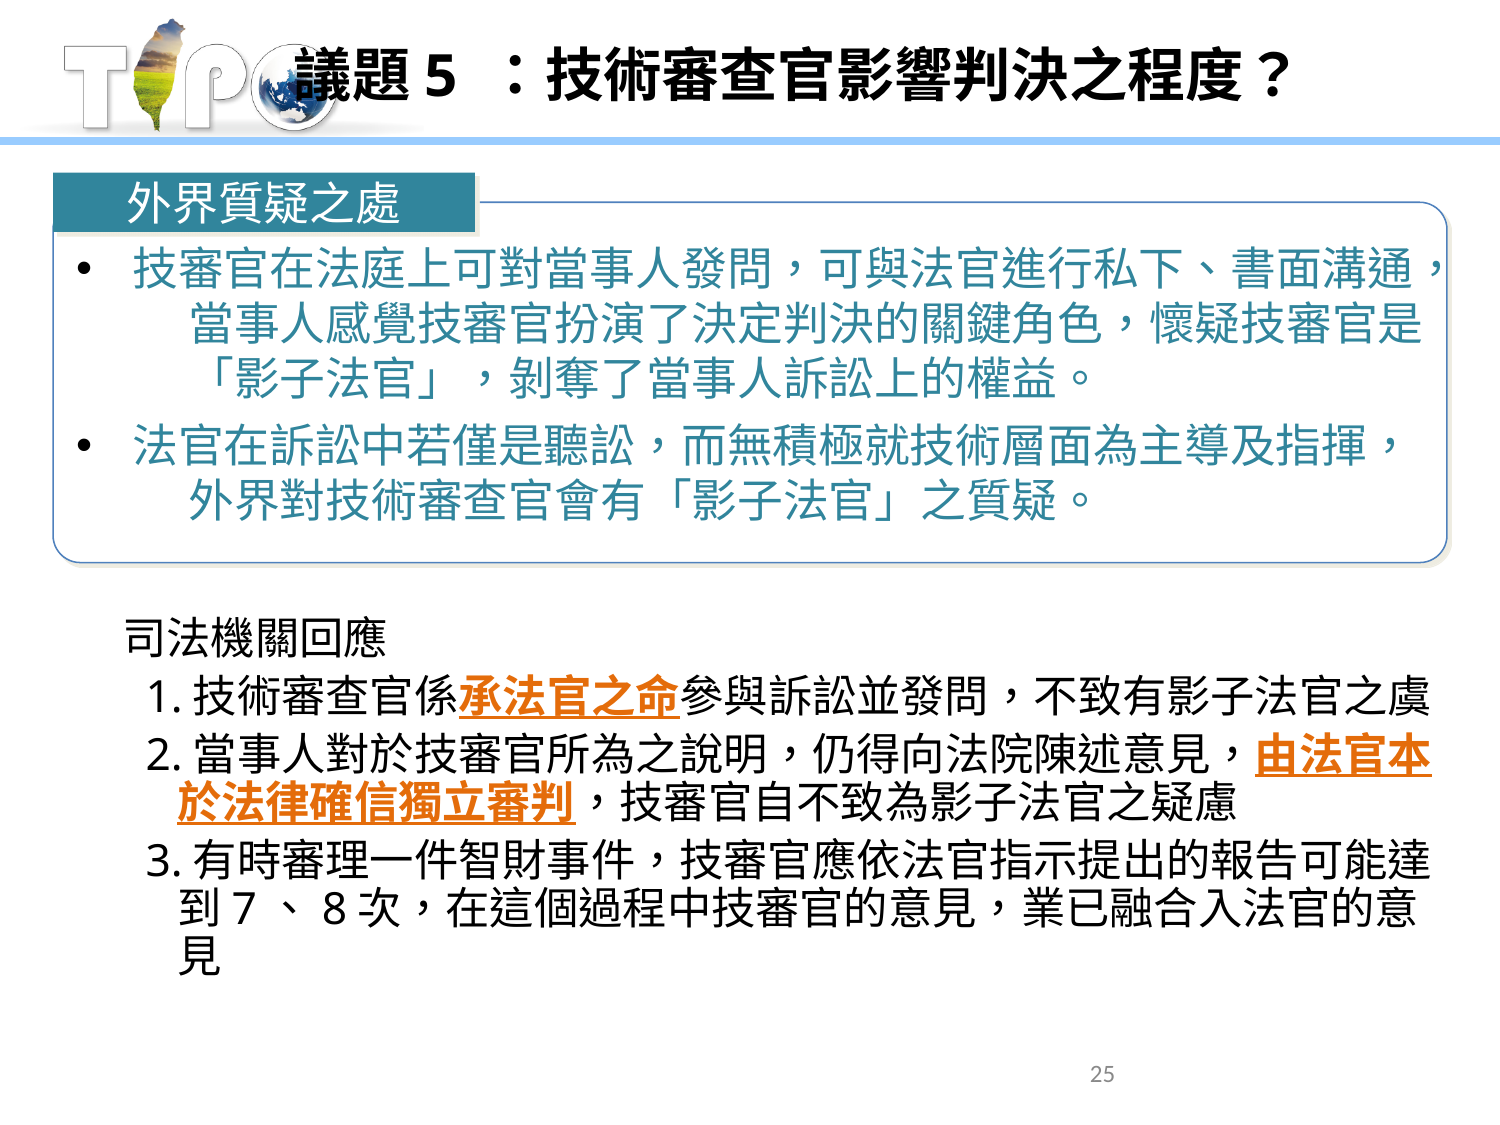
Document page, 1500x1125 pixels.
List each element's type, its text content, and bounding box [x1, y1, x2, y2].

text_box 外界質疑之處 [53, 172, 475, 232]
list 司法機關回應 1.技術審查官係承法官之命參與訴訟並發問，不致有影子法官之虞 2.當事人對於技審官所為之說明，仍得向法院陳述意見，由法官本於法律確信獨立審判，技審官自不致為影子法官之疑慮 3.有時審理一件智財事件，技審官應依法官指示提出的報告可能達到7、8次，在這個過程中技審官的意見，業已融合入法官的意見 [53, 543, 1447, 1116]
text_box 24 [1074, 1042, 1426, 1103]
text_box 技審官在法庭上可對當事人發問，可與法官進行私下、書面溝通，當事人感覺技審官扮演了決定判決的關鍵角色，懷疑技審官是「影子法官」，剝奪了當事人訴訟上的權益。 法官在訴訟中若僅是聽訟，而無積極就技術層面為主導及指揮，外界對技術審查官會有「影子法官」之質疑。 [53, 202, 1447, 563]
title 議題5 ：技術審查官影響判決之程度？ [171, 30, 1426, 135]
list 司法機關回應 1.技術審查官係承法官之命參與訴訟並發問，不致有影子法官之虞 2.當事人對於技審官所為之說明，仍得向法院陳述意見，由法官本於法律確信獨立審判，技審官自不致為影子法官之疑慮 3.有時審理一件智財事件，技審官應依法官指示提出的報告可能達到7、8次，在這個過程中技審官的意見，業已融合入法官的意見 [475, 174, 1447, 222]
